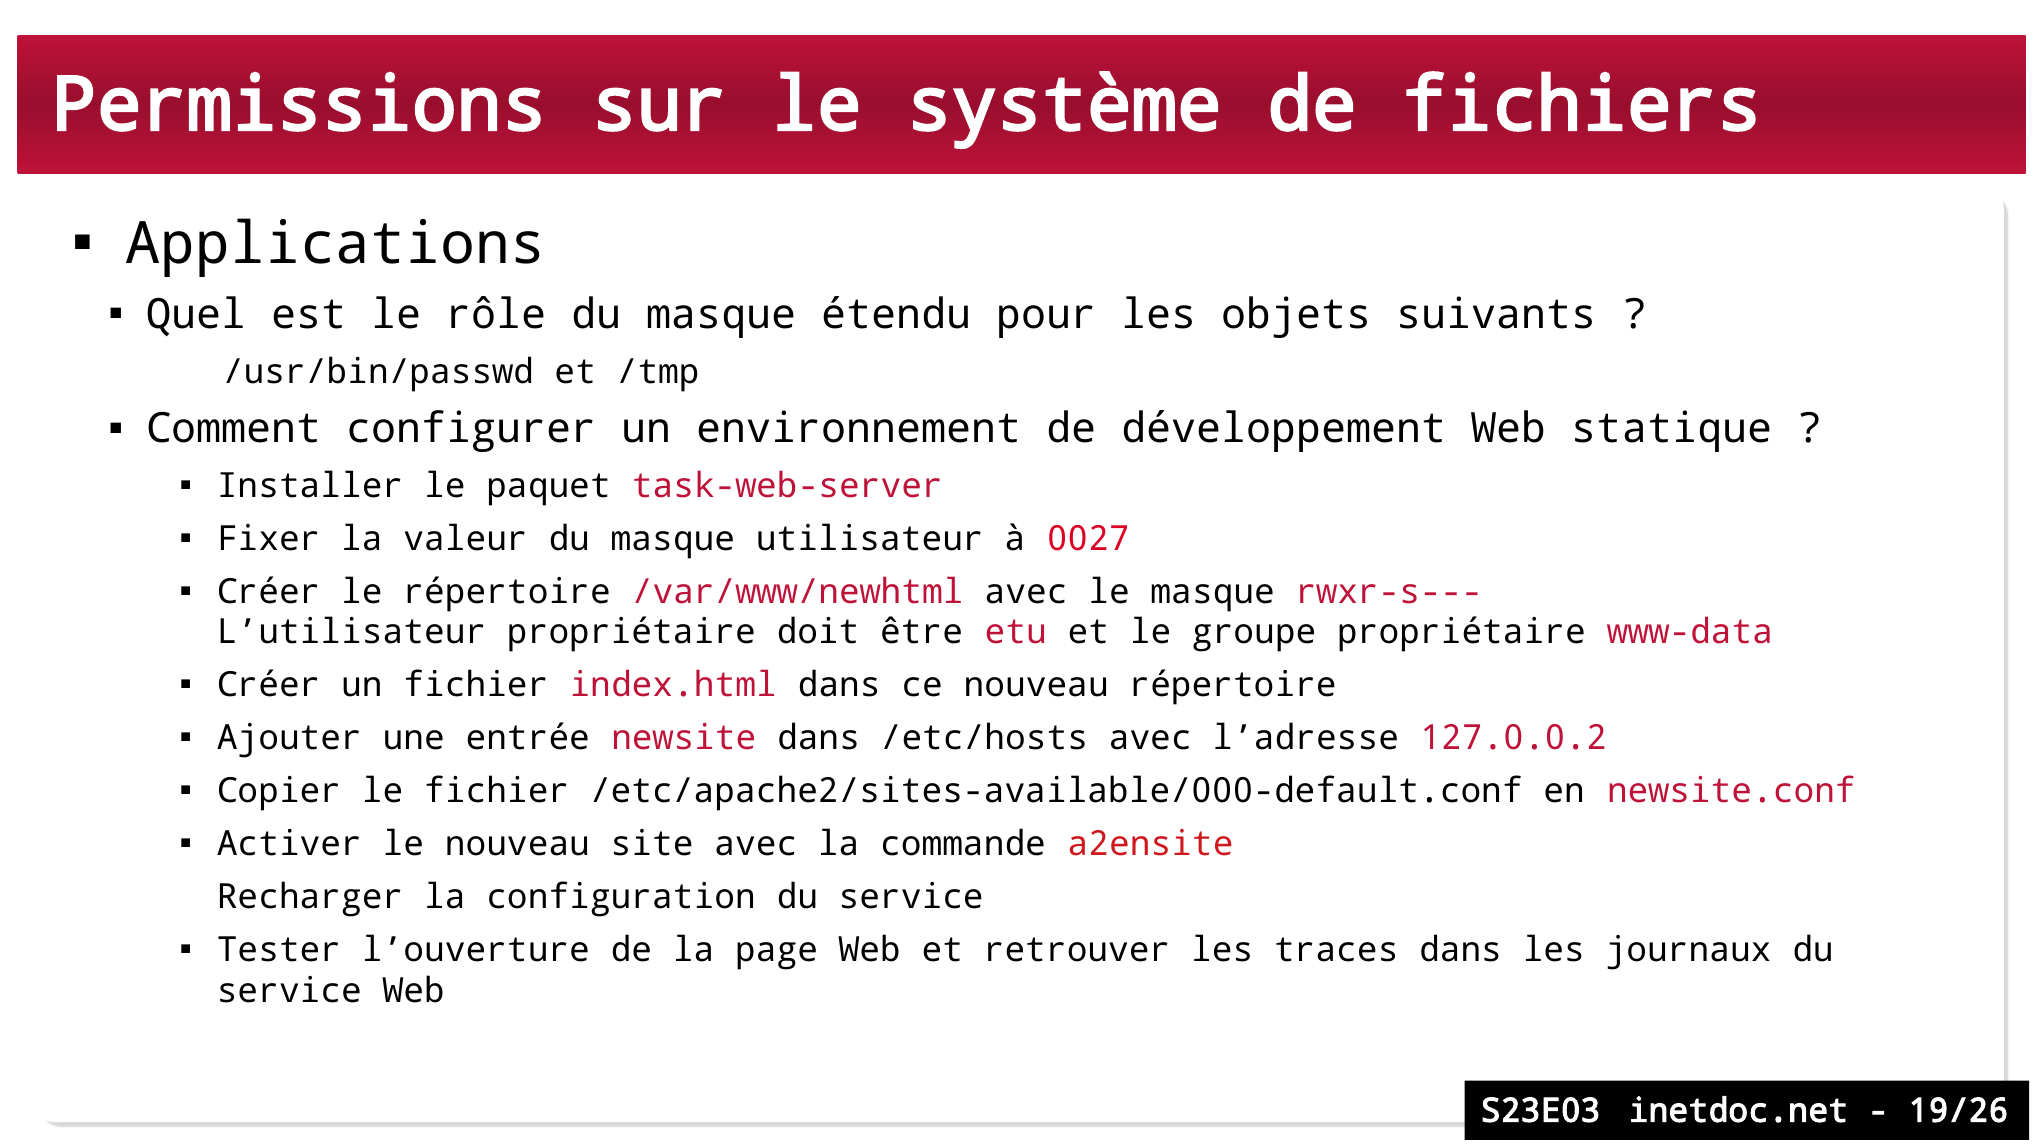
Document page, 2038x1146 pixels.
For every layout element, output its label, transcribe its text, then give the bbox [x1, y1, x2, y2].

text_box Permissions sur le système de fichiers [17, 35, 2026, 174]
text_box Applications Quel est le rôle du masque étendu pour les objets suivants ? /usr/bin/passwd et /tmp Comment configurer un environnement de développement Web statique ? Installer le paquet task-web-server Fixer la valeur du masque utilisateur à 0027 Créer le répertoire /var/www/newhtml avec le masque rwxr-s--- L’utilisateur propriétaire doit être etu et le groupe propriétaire www-data Créer un fichier index.html dans ce nouveau répertoire Ajouter une entrée newsite dans /etc/hosts avec l’adresse 127.0.0.2 Copier le fichier /etc/apache2/sites-available/000-default.conf en newsite.conf Activer le nouveau site avec la commande a2ensite Recharger la configuration du service Tester l’ouverture de la page Web et retrouver les traces dans les journaux du service Web [35, 188, 2004, 1123]
text_box S23E03 inetdoc.net - <numéro>/26 [1464, 1080, 2030, 1140]
